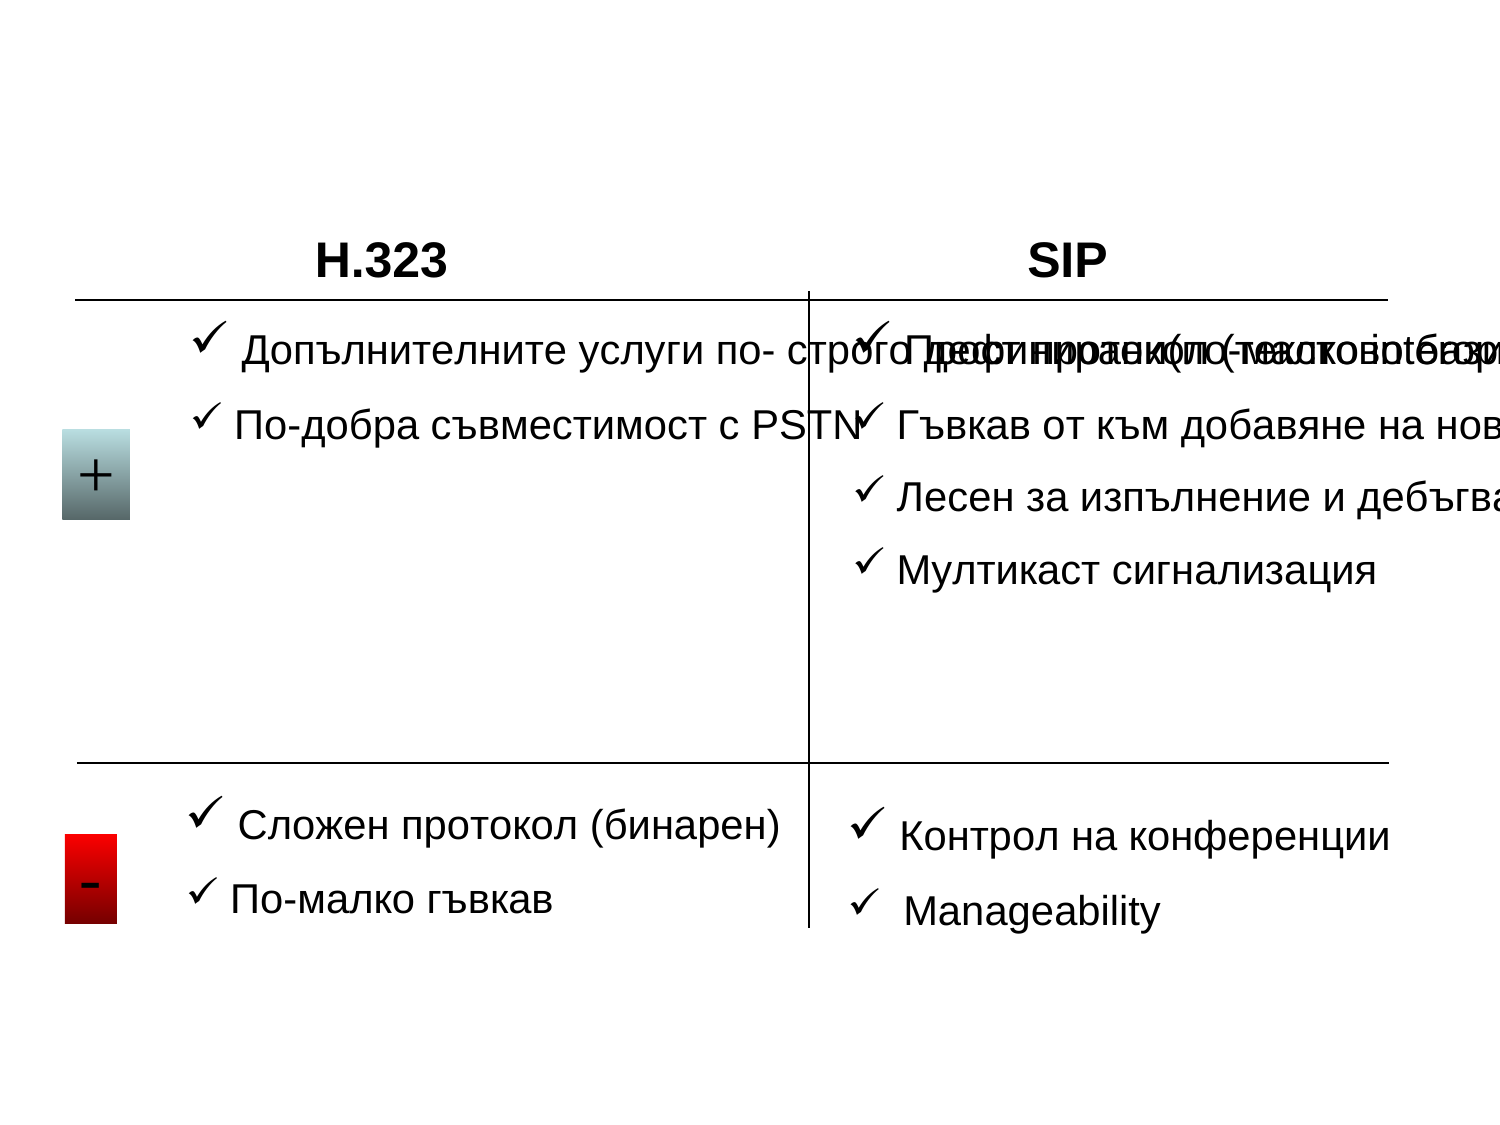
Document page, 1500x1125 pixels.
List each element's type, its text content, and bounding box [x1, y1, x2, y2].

text_box + [62, 429, 130, 520]
text_box SIP [1012, 224, 1123, 297]
text_box H.323 [300, 224, 463, 297]
text_box Сложен протокол (бинарен) По-малко гъвкав [171, 786, 796, 931]
text_box - [64, 834, 117, 924]
text_box Контрол на конференции Manageability [832, 798, 1406, 942]
text_box Допълнителните услуги по- строго дефинирани(по-малко interoperability въпроси) По-добра съвместимост с PSTN [174, 312, 808, 456]
text_box Допълнителните услуги по- строго дефинирани(по-малко interoperability въпроси) По-добра съвместимост с PSTN [810, 312, 1500, 456]
text_box Прост протокол (текстово базиран) Гъвкав от към добавяне на нови услуги Лесен за изпълнение и дебъгване Мултикаст сигнализация [837, 456, 1500, 601]
